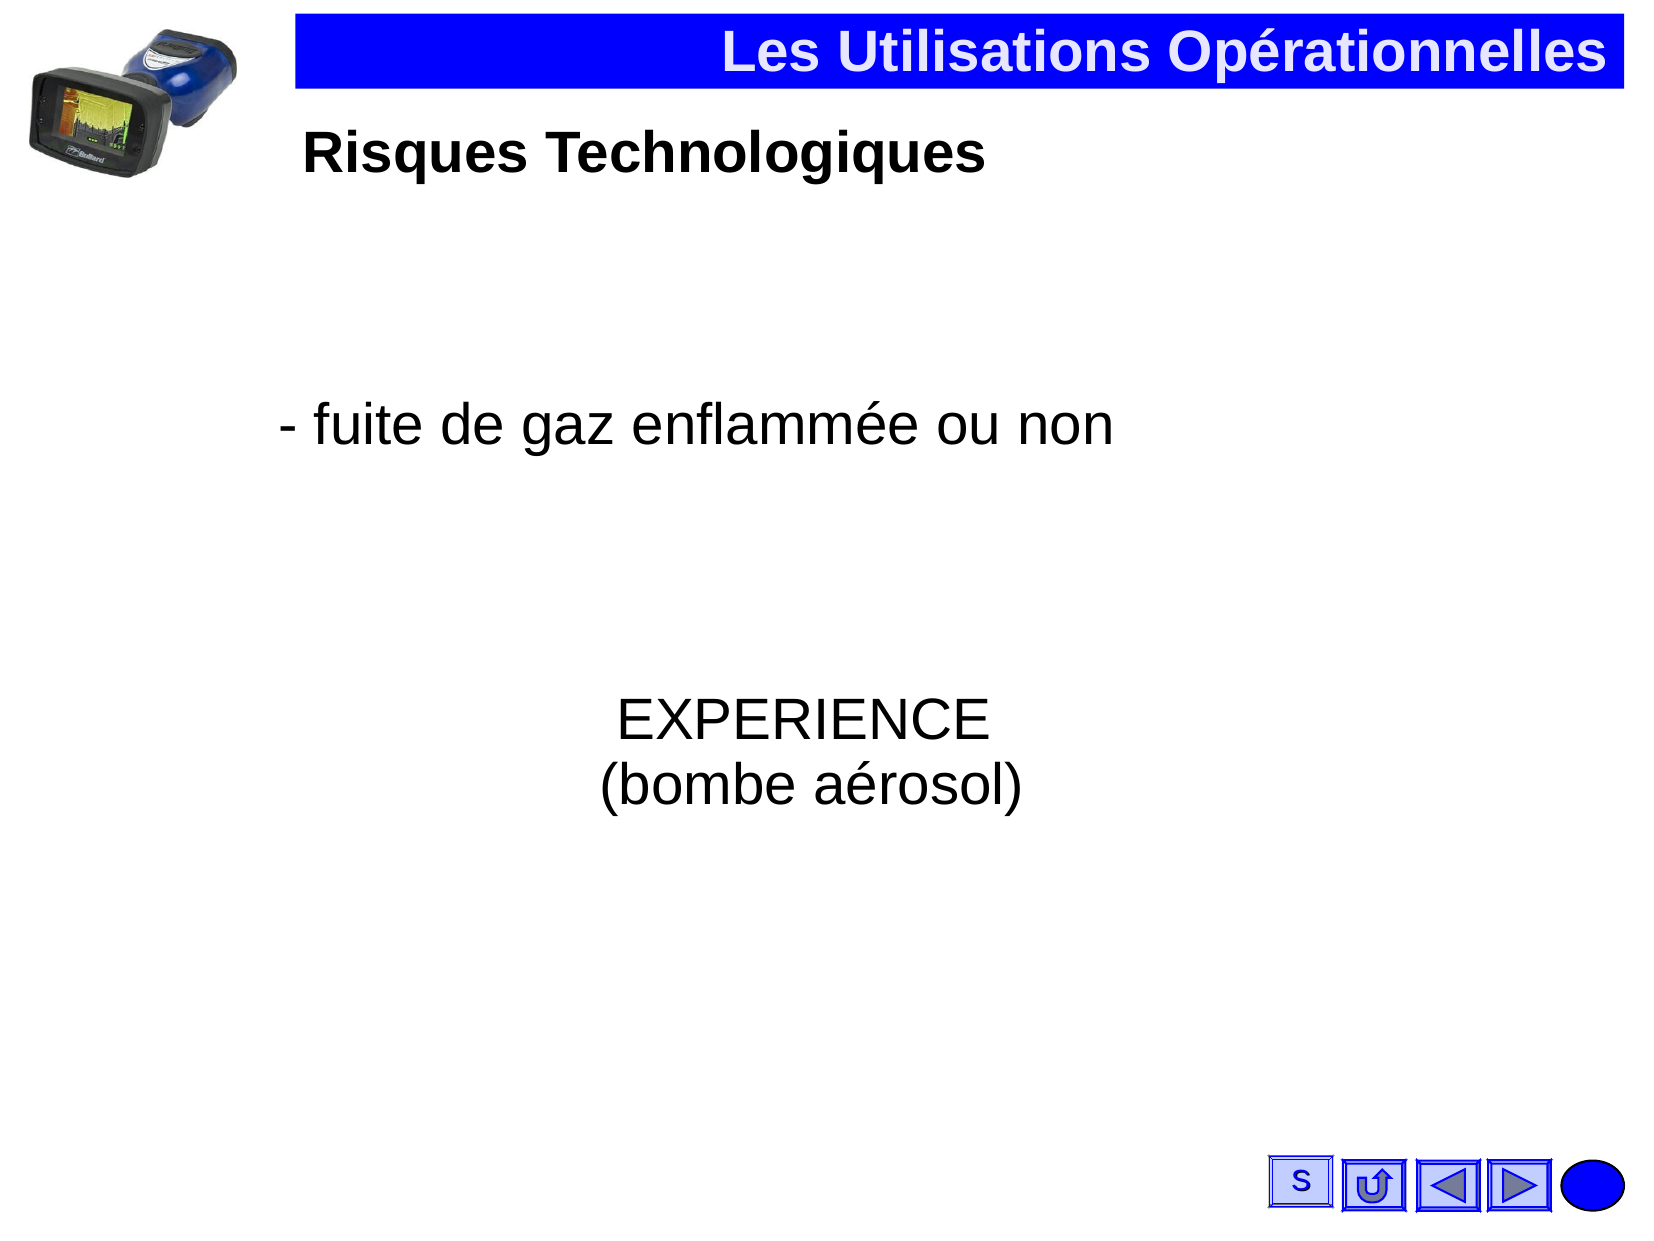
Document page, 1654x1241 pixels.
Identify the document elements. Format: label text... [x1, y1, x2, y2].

picture [29, 29, 237, 178]
list - fuite de gaz enflammée ou non [206, 383, 1482, 473]
text_box EXPERIENCE (bombe aérosol) [206, 679, 1418, 1018]
text_box Risques Technologiques [287, 112, 1004, 193]
text_box Les Utilisations Opérationnelles [295, 13, 1625, 89]
text_box [1561, 1160, 1625, 1211]
